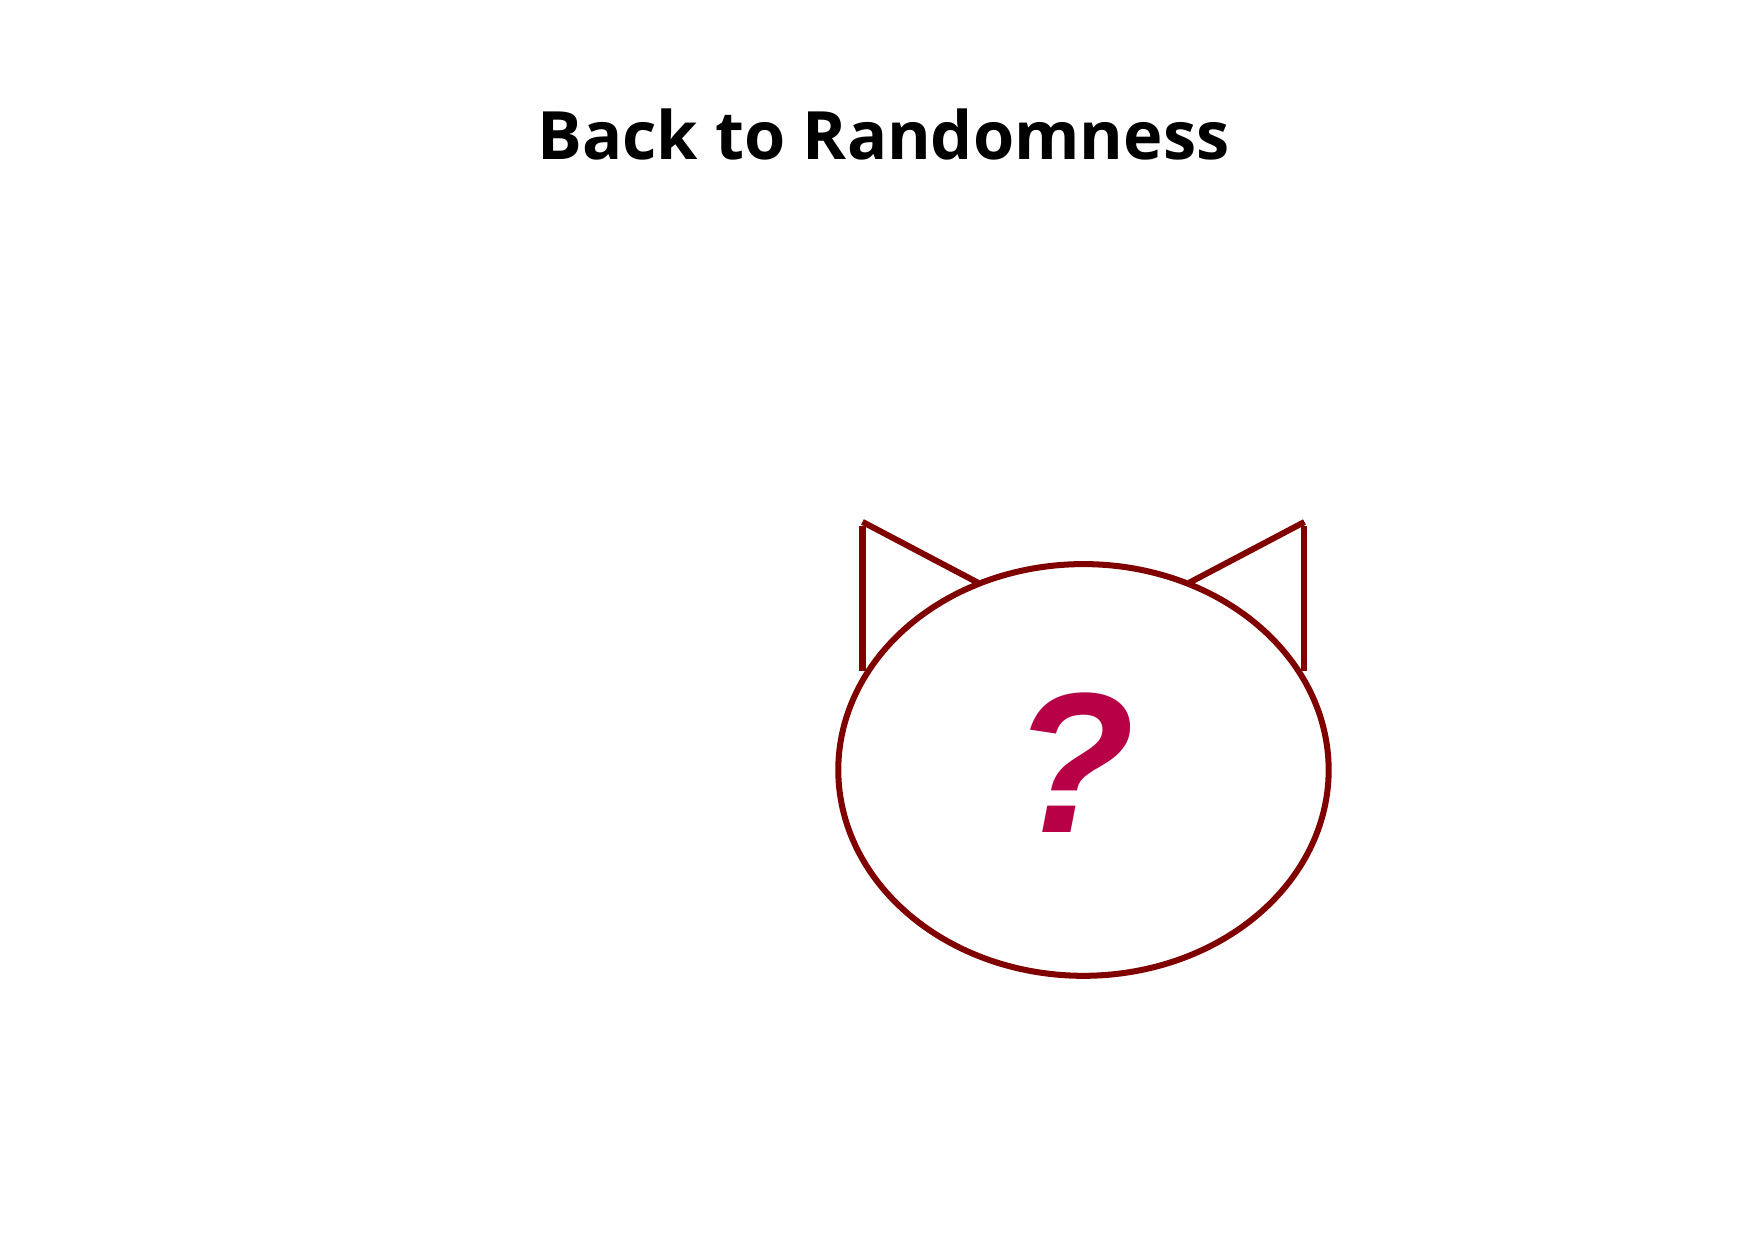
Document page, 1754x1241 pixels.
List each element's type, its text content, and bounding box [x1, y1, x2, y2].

text_box ? [1199, 641, 1374, 956]
text_box ? [994, 641, 1325, 956]
text_box ? [1280, 641, 1301, 667]
text_box Back to Randomness [522, 81, 1710, 171]
